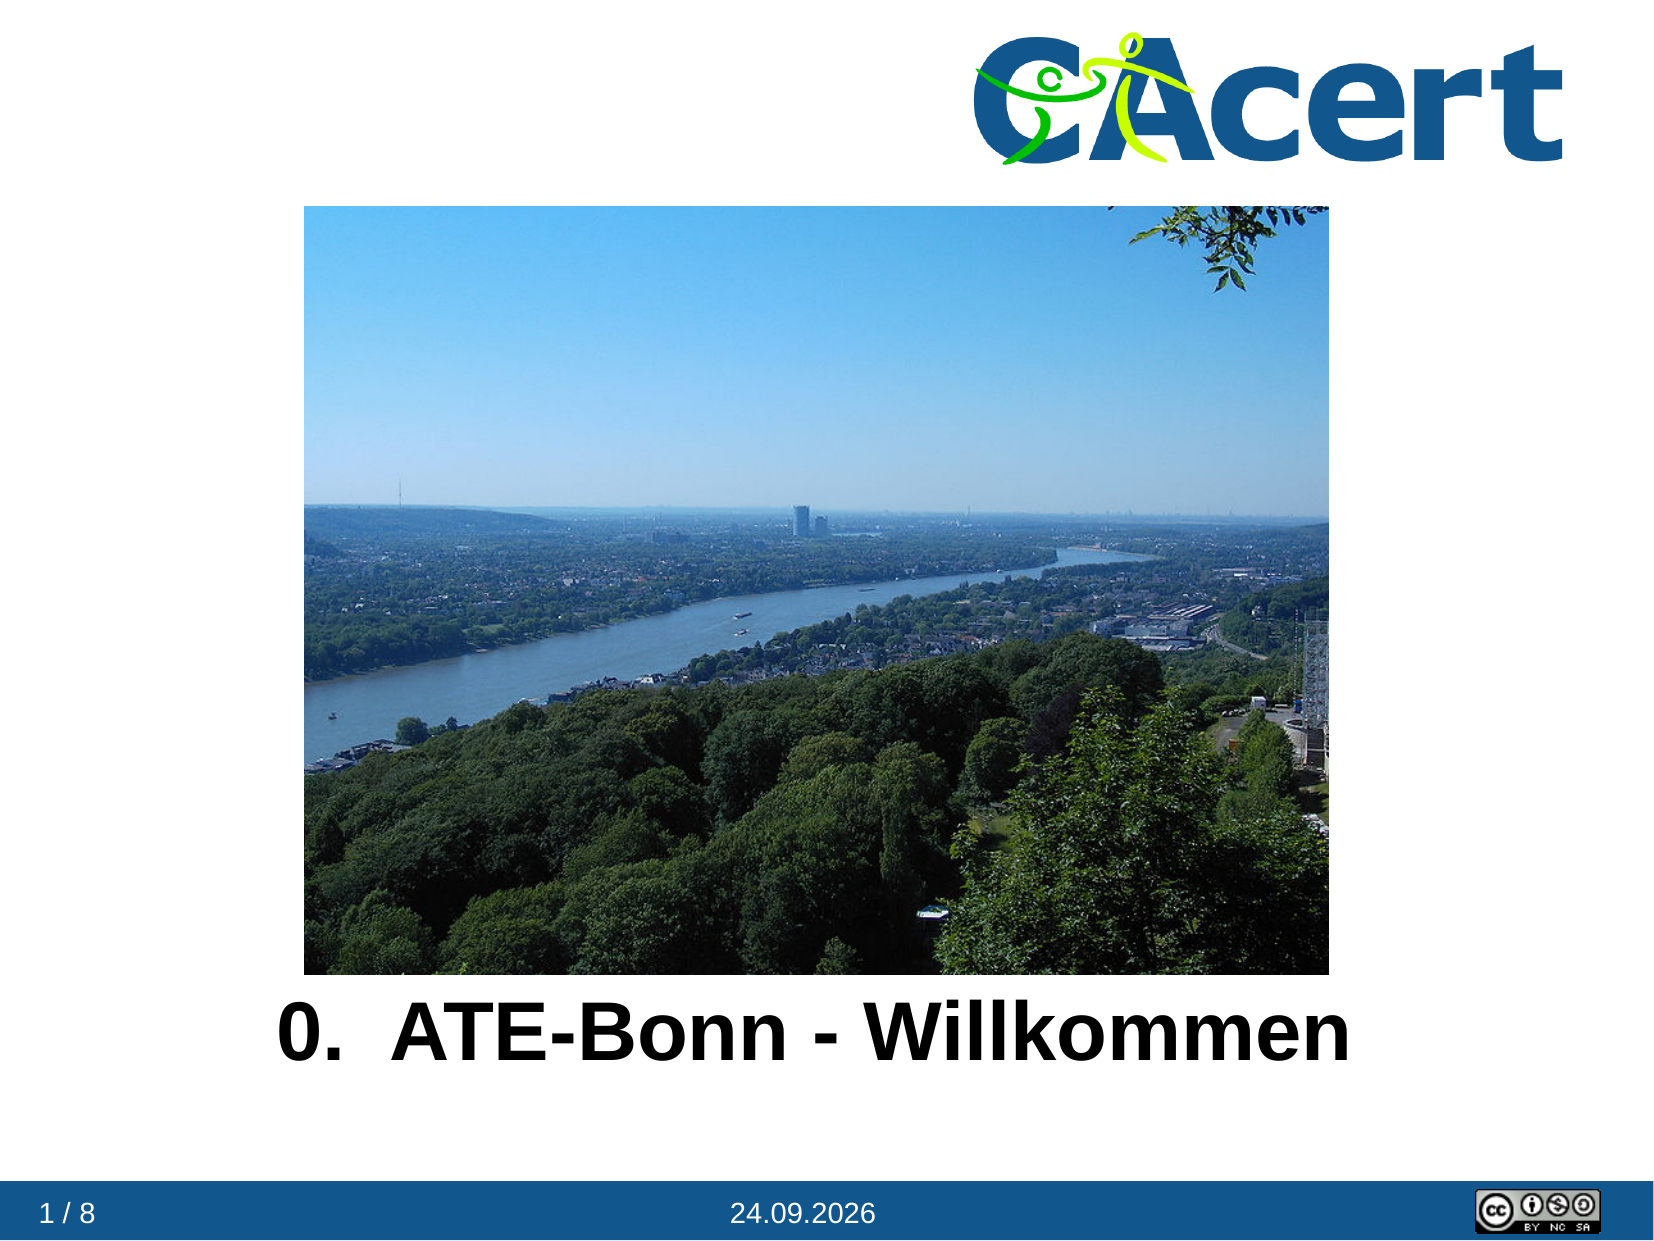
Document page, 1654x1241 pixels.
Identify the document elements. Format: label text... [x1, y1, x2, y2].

title 0. ATE-Bonn - Willkommen [70, 941, 1560, 1123]
picture [972, 30, 1564, 166]
picture [304, 206, 1329, 975]
picture [1475, 1189, 1601, 1234]
